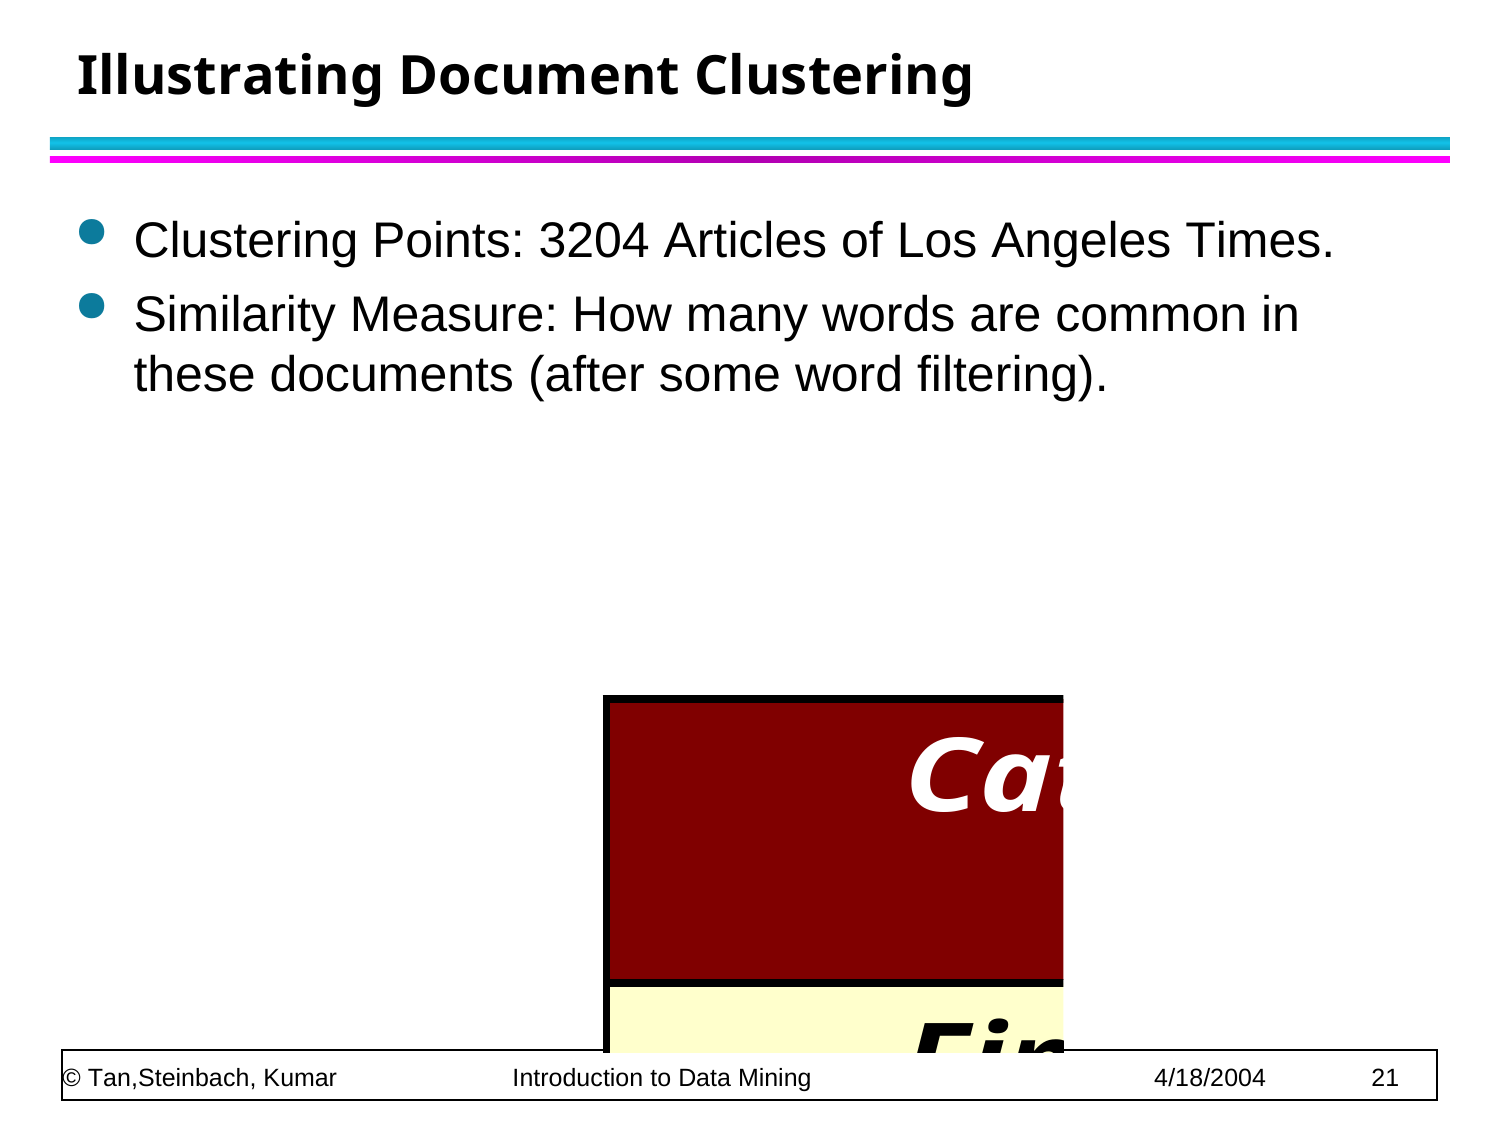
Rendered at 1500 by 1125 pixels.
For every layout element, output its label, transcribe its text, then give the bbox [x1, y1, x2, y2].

title Illustrating Document Clustering [62, 22, 1421, 113]
list Clustering Points: 3204 Articles of Los Angeles Times. Similarity Measure: How many words are common in these documents (after some word filtering). [62, 200, 1405, 413]
chart [337, 450, 1064, 1053]
